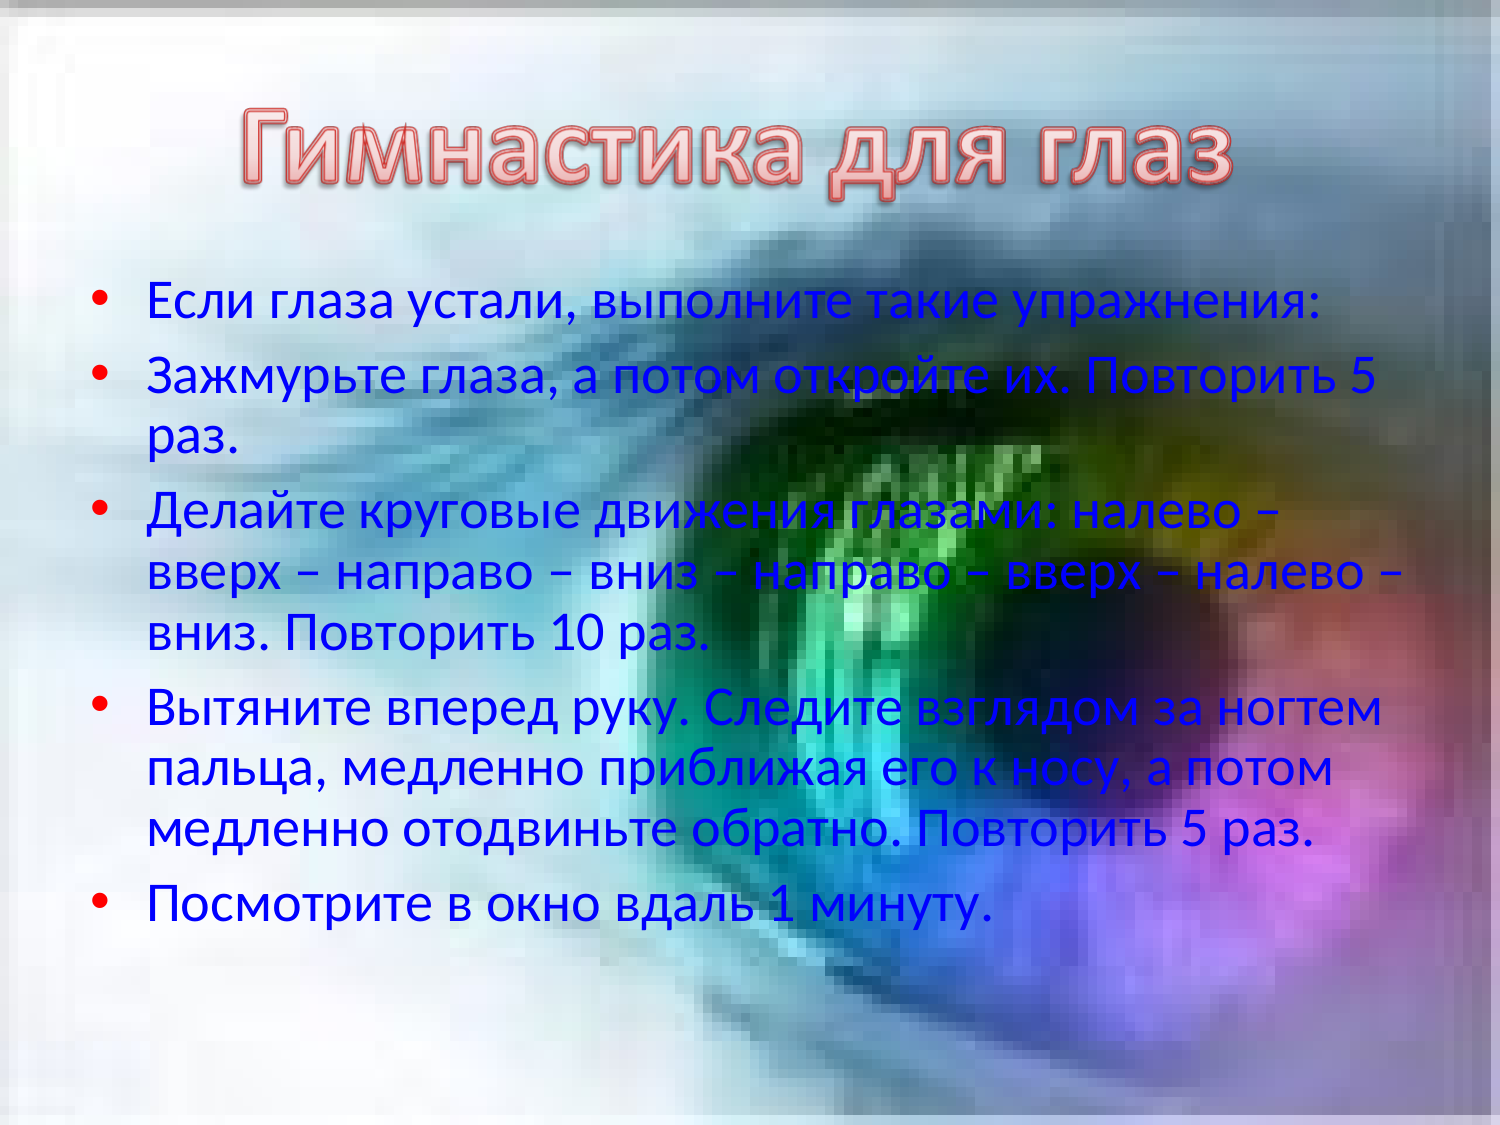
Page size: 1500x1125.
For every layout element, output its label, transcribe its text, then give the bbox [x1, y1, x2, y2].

picture [0, 0, 1500, 1125]
text_box Если глаза устали, выполните такие упражнения: Зажмурьте глаза, а потом откройте их. Повторить 5 раз. Делайте круговые движения глазами: налево – вверх – направо – вниз – направо – вверх – налево – вниз. Повторить 10 раз. Вытяните вперед руку. Следите взглядом за ногтем пальца, медленно приближая его к носу, а потом медленно отодвиньте обратно. Повторить 5 раз. Посмотрите в окно вдаль 1 минуту. [75, 262, 1426, 1047]
